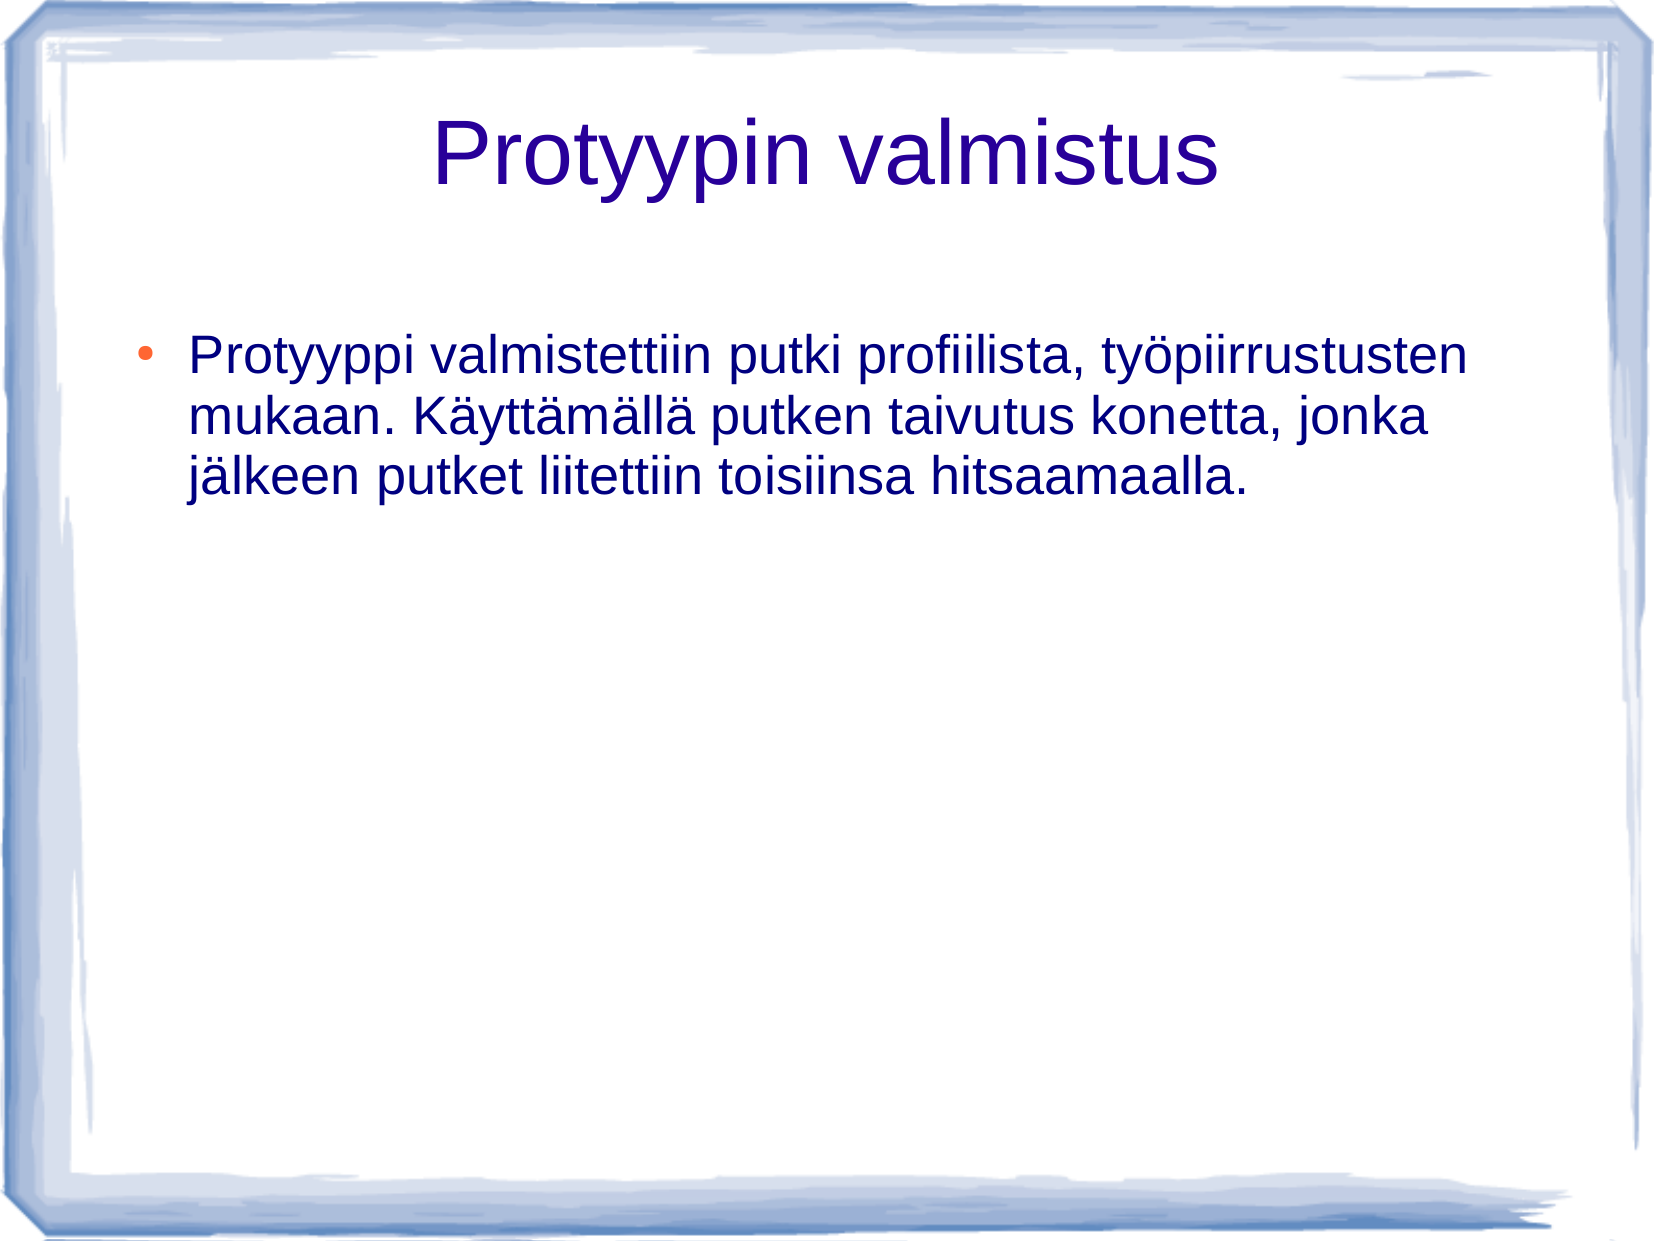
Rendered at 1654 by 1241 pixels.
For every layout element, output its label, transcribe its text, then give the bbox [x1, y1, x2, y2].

picture [0, 0, 1654, 1241]
list Protyyppi valmistettiin putki profiilista, työpiirrustusten mukaan. Käyttämällä putken taivutus konetta, jonka jälkeen putket liitettiin toisiinsa hitsaamaalla. [118, 324, 1571, 990]
title Protyypin valmistus [82, 56, 1571, 250]
